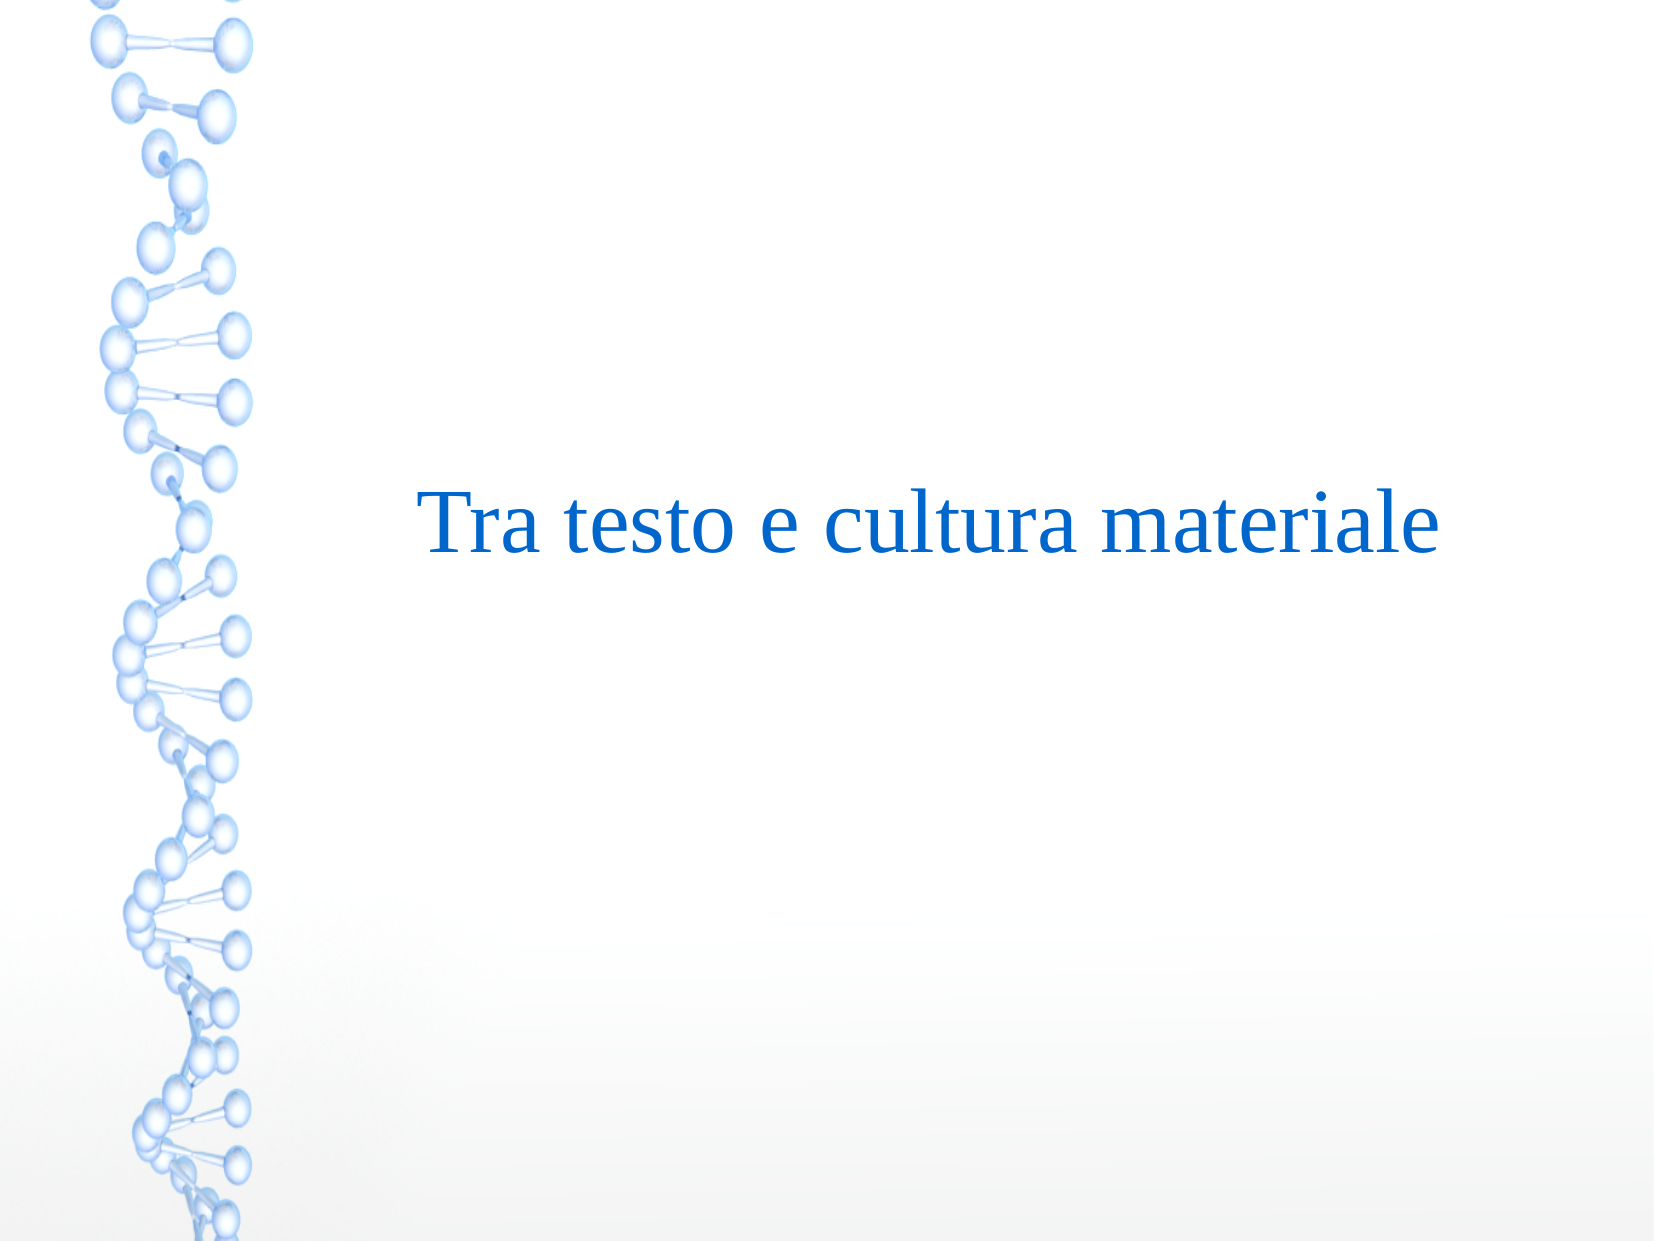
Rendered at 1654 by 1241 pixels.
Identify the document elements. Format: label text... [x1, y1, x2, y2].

picture [0, 0, 1654, 1241]
text_box Tra testo e cultura materiale [265, 47, 1595, 997]
